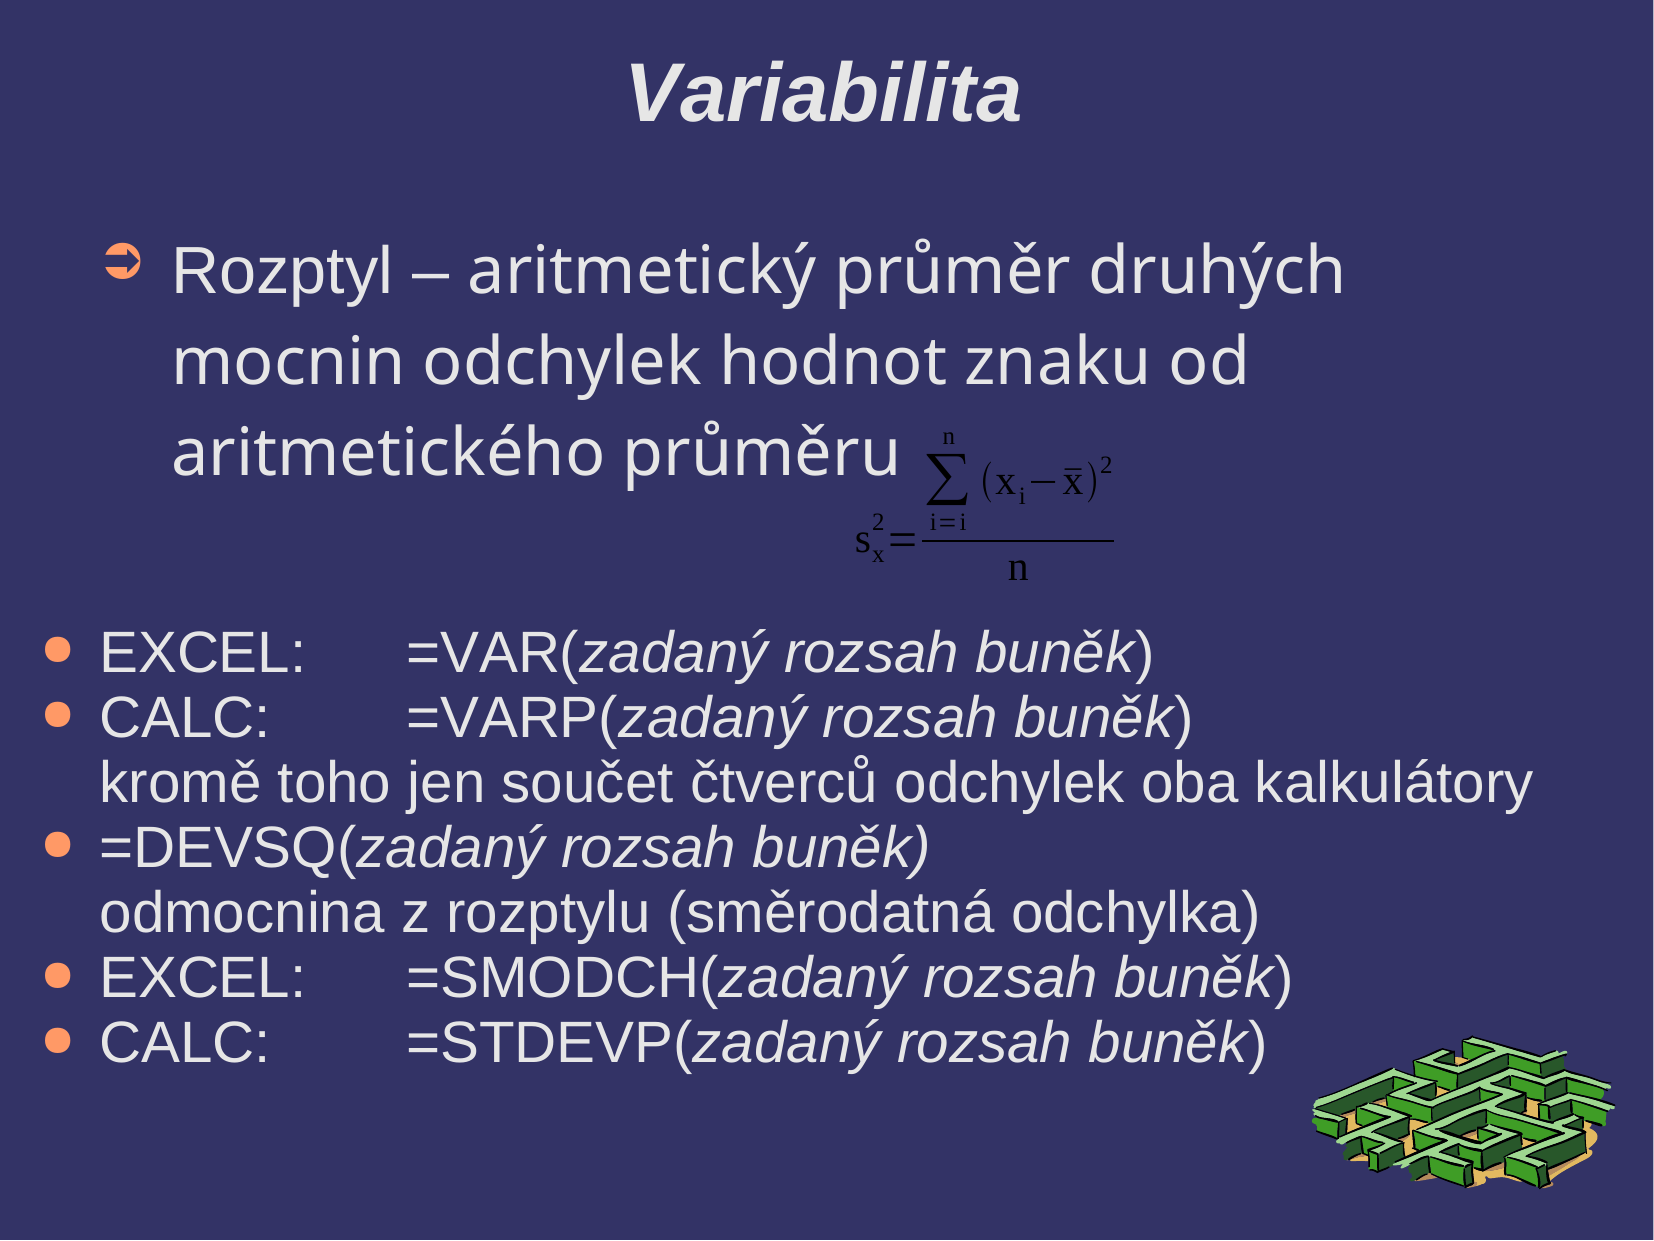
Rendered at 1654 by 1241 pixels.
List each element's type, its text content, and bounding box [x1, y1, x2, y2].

title Variabilita [118, 0, 1531, 187]
list Rozptyl – aritmetický průměr druhých mocnin odchylek hodnot znaku od aritmetického průměru [88, 222, 1480, 502]
chart [848, 423, 1123, 591]
list EXCEL: =VAR(zadaný rozsah buněk) CALC: =VARP(zadaný rozsah buněk) kromě toho jen součet čtverců odchylek oba kalkulátory =DEVSQ(zadaný rozsah buněk) odmocnina z rozptylu (směrodatná odchylka) EXCEL: =SMODCH(zadaný rozsah buněk) CALC: =STDEVP(zadaný rozsah buněk) [40, 620, 1635, 1074]
